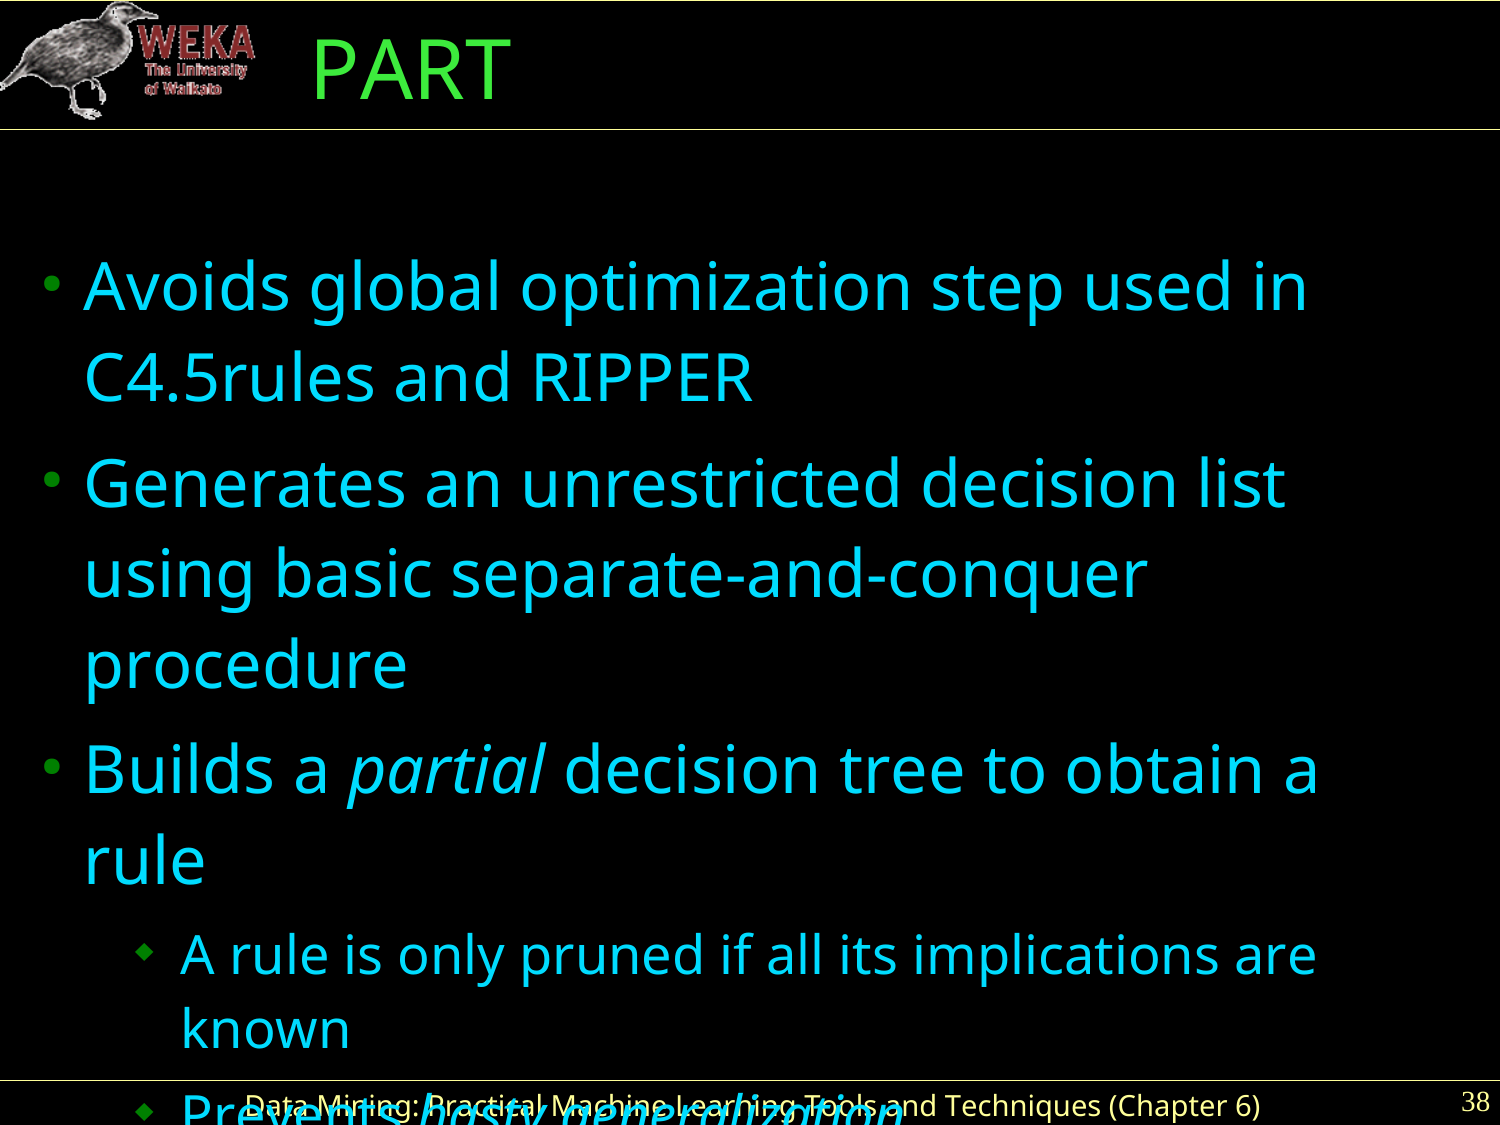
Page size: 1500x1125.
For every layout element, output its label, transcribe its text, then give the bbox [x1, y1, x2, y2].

list Avoids global optimization step used in C4.5rules and RIPPER Generates an unrestricted decision list using basic separate-and-conquer procedure Builds a partial decision tree to obtain a rule A rule is only pruned if all its implications are known Prevents hasty generalization Uses C4.5’s procedures to build a tree [26, 232, 1477, 908]
title PART [295, 0, 1500, 148]
picture [0, 1, 266, 129]
